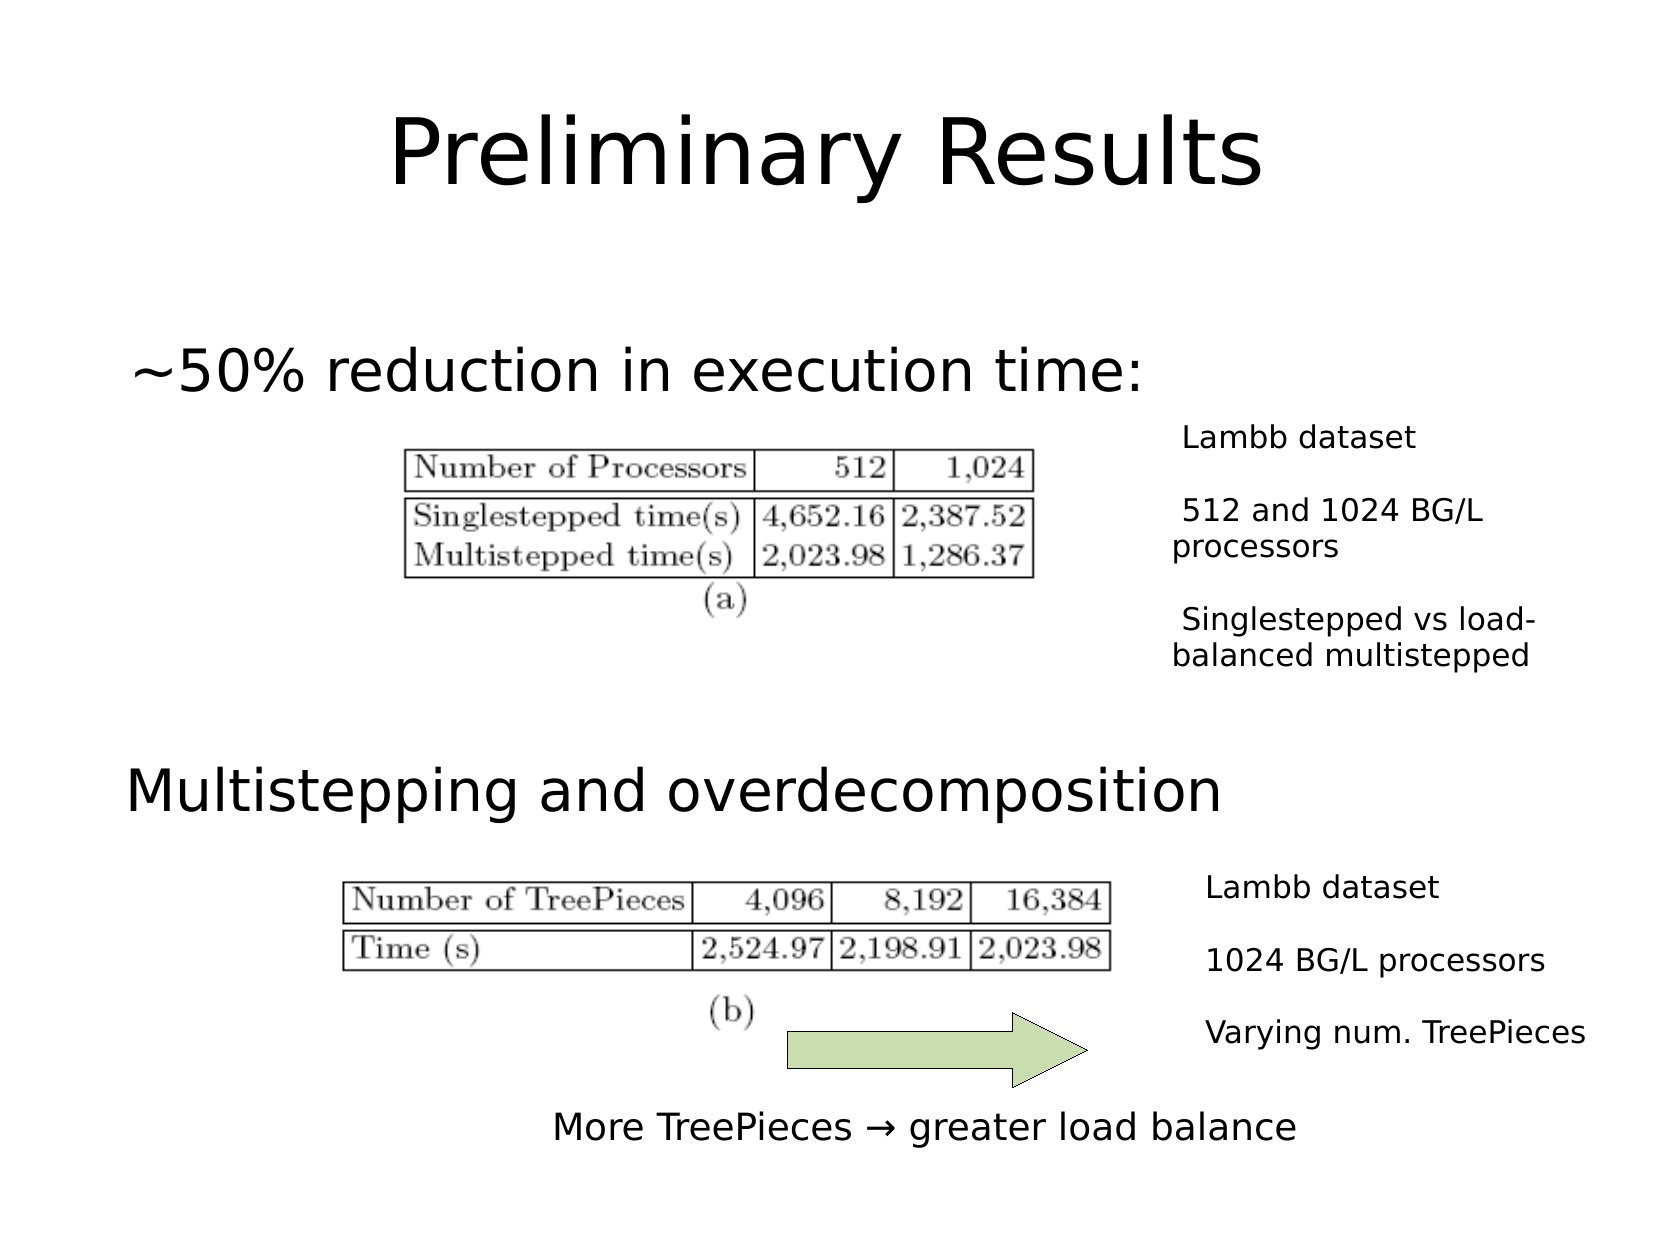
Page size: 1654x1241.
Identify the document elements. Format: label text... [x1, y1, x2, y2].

text_box Lambb dataset 512 and 1024 BG/L processors Singlestepped vs load-balanced multistepped [1156, 412, 1576, 718]
picture [320, 862, 1163, 1054]
title Preliminary Results [82, 49, 1571, 257]
text_box Lambb dataset 1024 BG/L processors Varying num. TreePieces [1180, 862, 1613, 1059]
text_box More TreePieces → greater load balance [537, 1098, 1441, 1157]
picture [355, 435, 1088, 638]
text_box ~50% reduction in execution time: [95, 329, 1201, 413]
text_box Multistepping and overdecomposition [91, 750, 1261, 833]
text_box [787, 1012, 1088, 1088]
